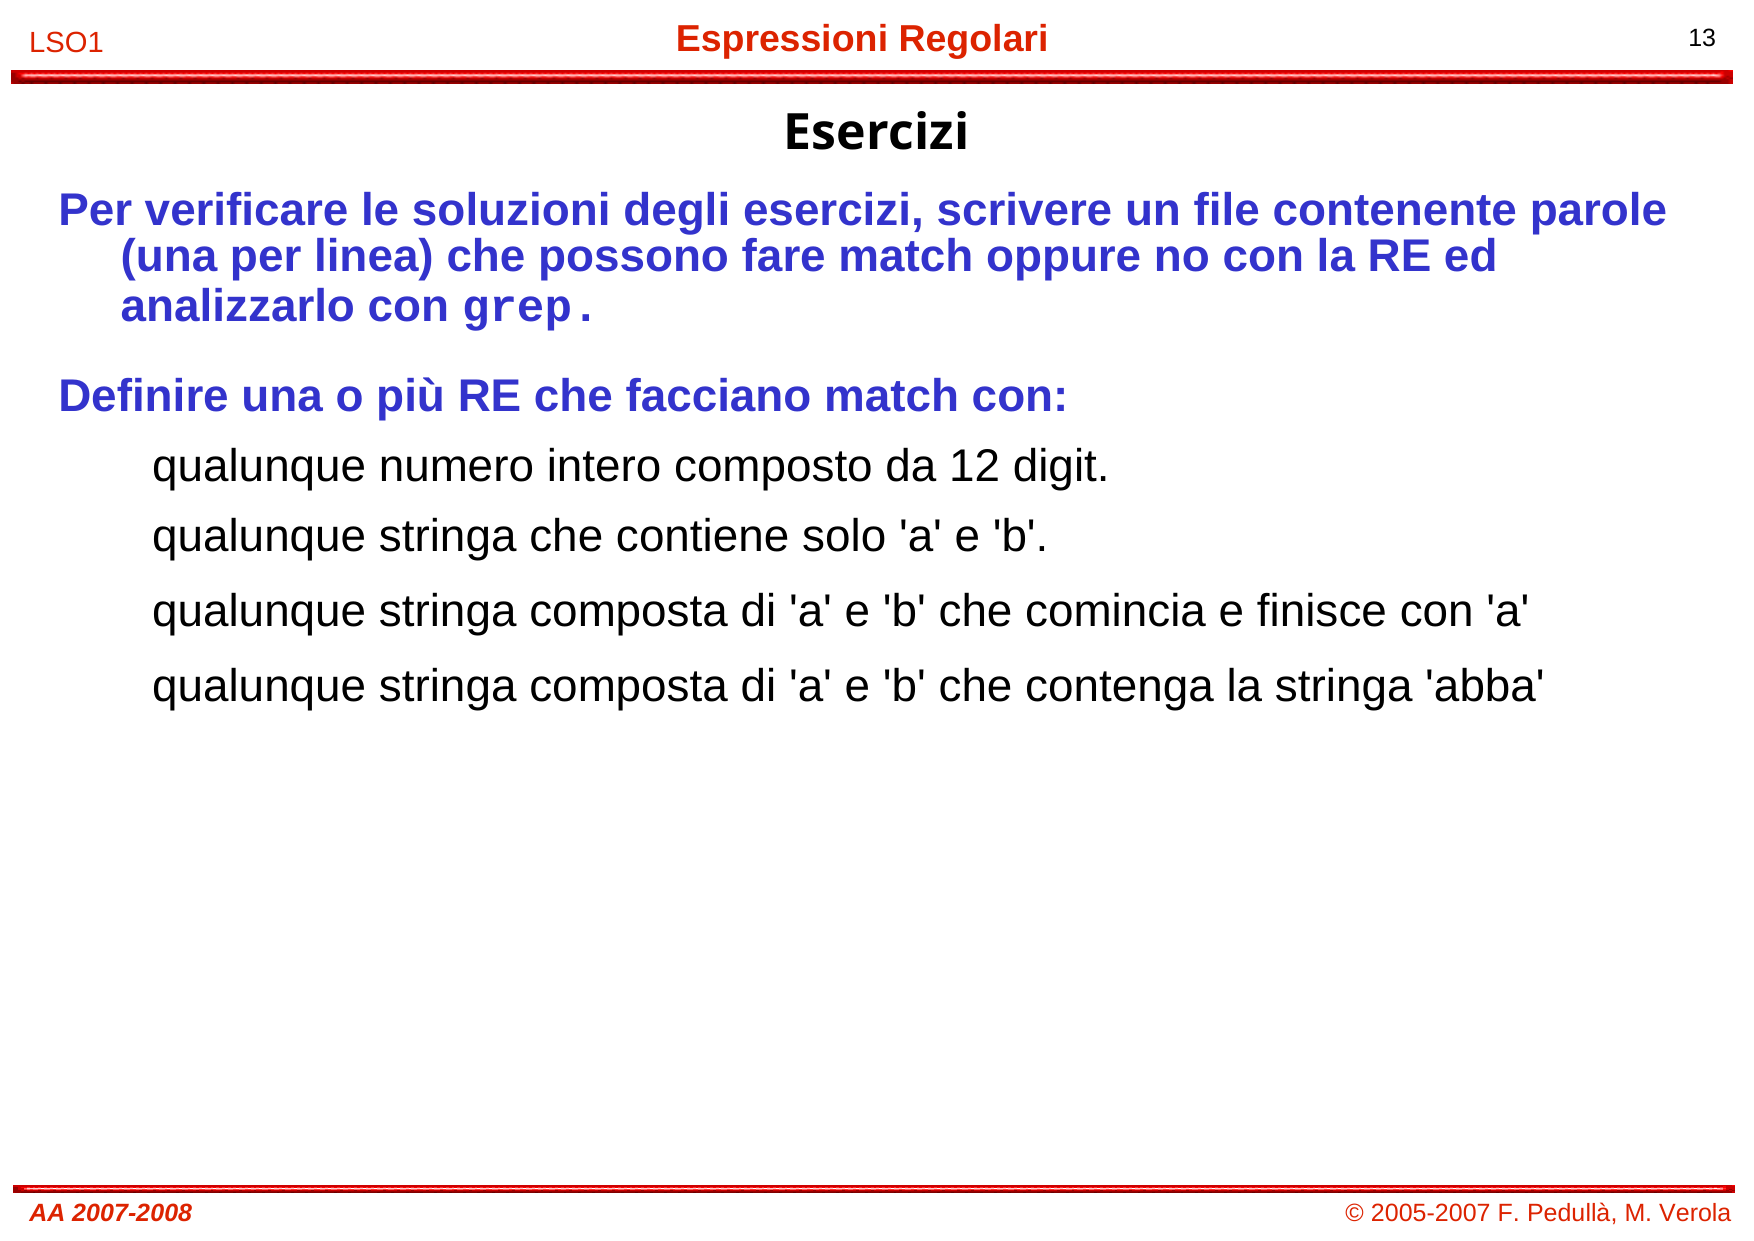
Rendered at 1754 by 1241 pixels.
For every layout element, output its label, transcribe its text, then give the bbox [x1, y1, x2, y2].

picture [11, 70, 1733, 84]
list Per verificare le soluzioni degli esercizi, scrivere un file contenente parole (una per linea) che possono fare match oppure no con la RE ed analizzarlo con grep. Definire una o più RE che facciano match con: qualunque numero intero composto da 12 digit. qualunque stringa che contiene solo 'a' e 'b'. qualunque stringa composta di 'a' e 'b' che comincia e finisce con 'a' qualunque stringa composta di 'a' e 'b' che contenga la stringa 'abba' [58, 188, 1696, 1131]
picture [13, 1185, 1735, 1193]
title Esercizi [593, 84, 1160, 180]
